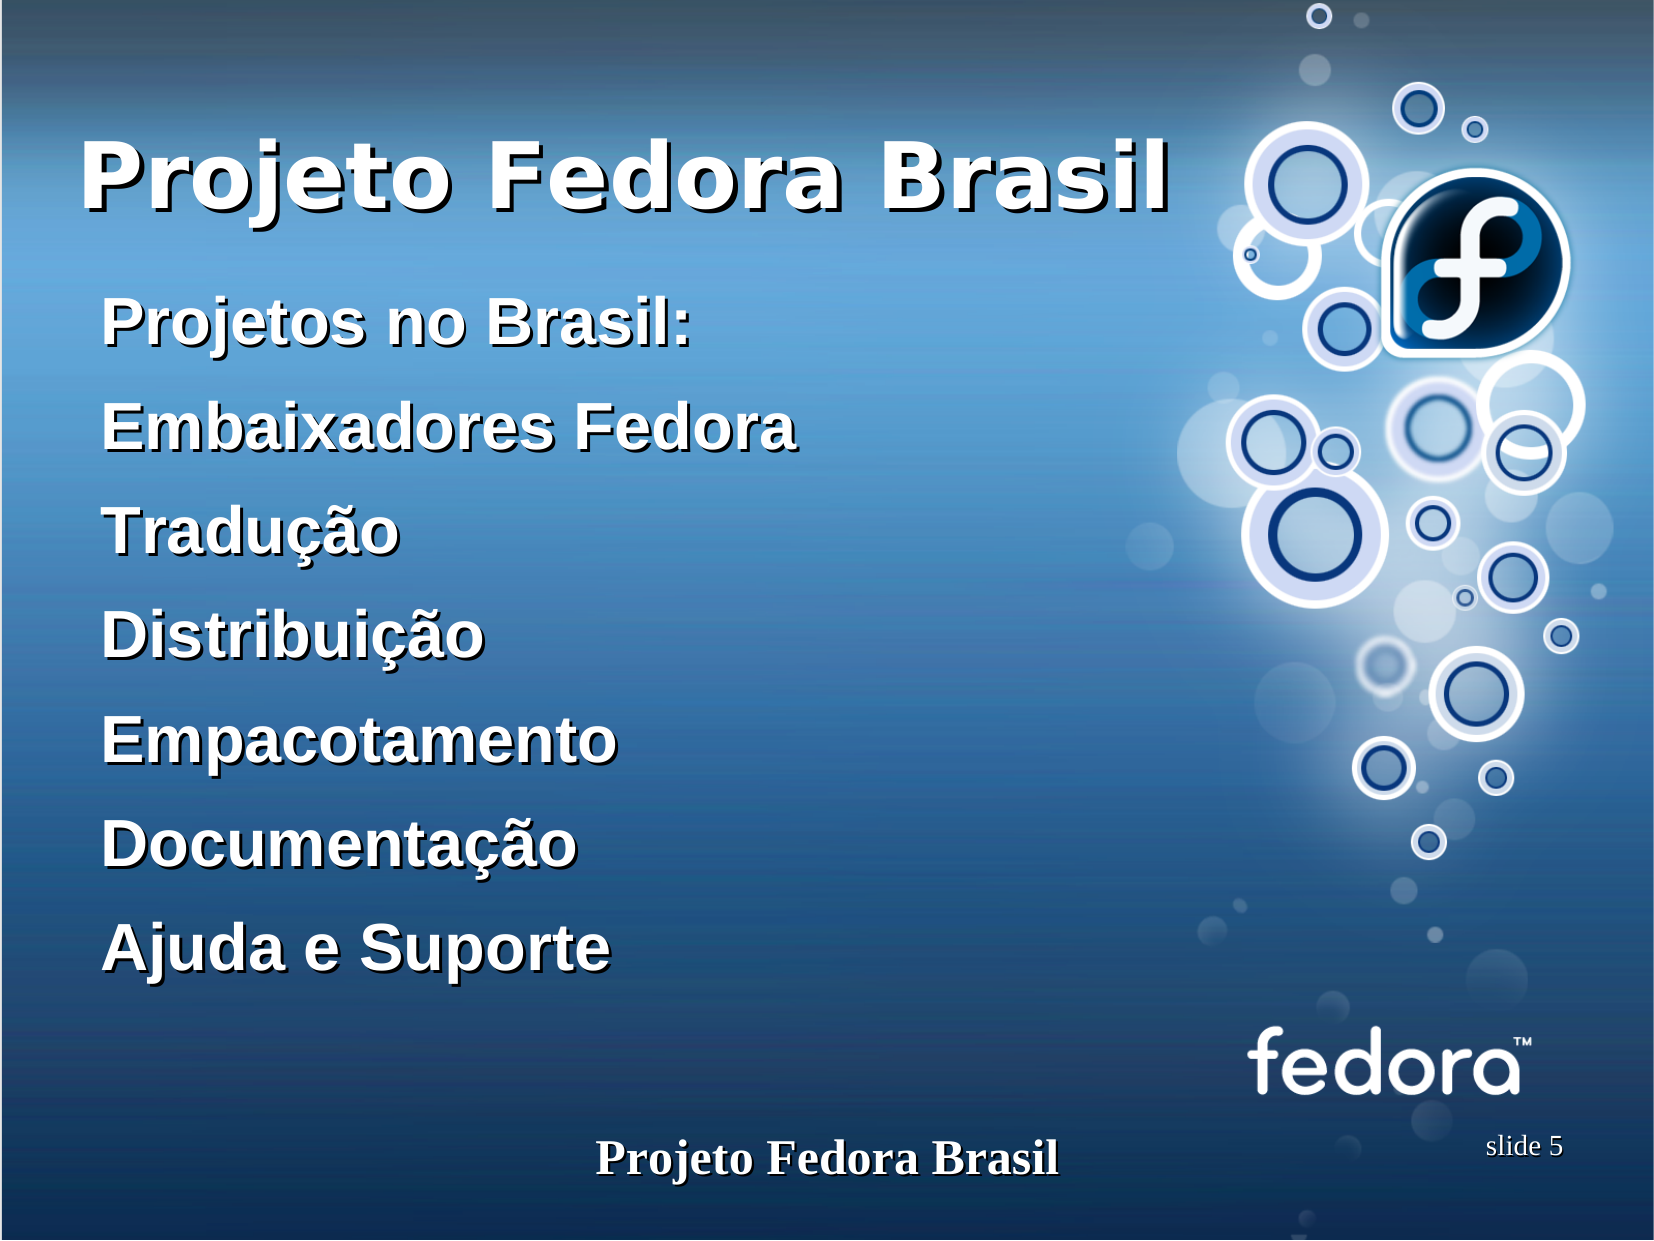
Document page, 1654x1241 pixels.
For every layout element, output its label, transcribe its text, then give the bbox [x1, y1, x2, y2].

list Projetos no Brasil: Embaixadores Fedora Tradução Distribuição Empacotamento Documentação Ajuda e Suporte [82, 284, 1241, 1103]
picture [1, 0, 1654, 1240]
title Projeto Fedora Brasil [76, 73, 1565, 281]
